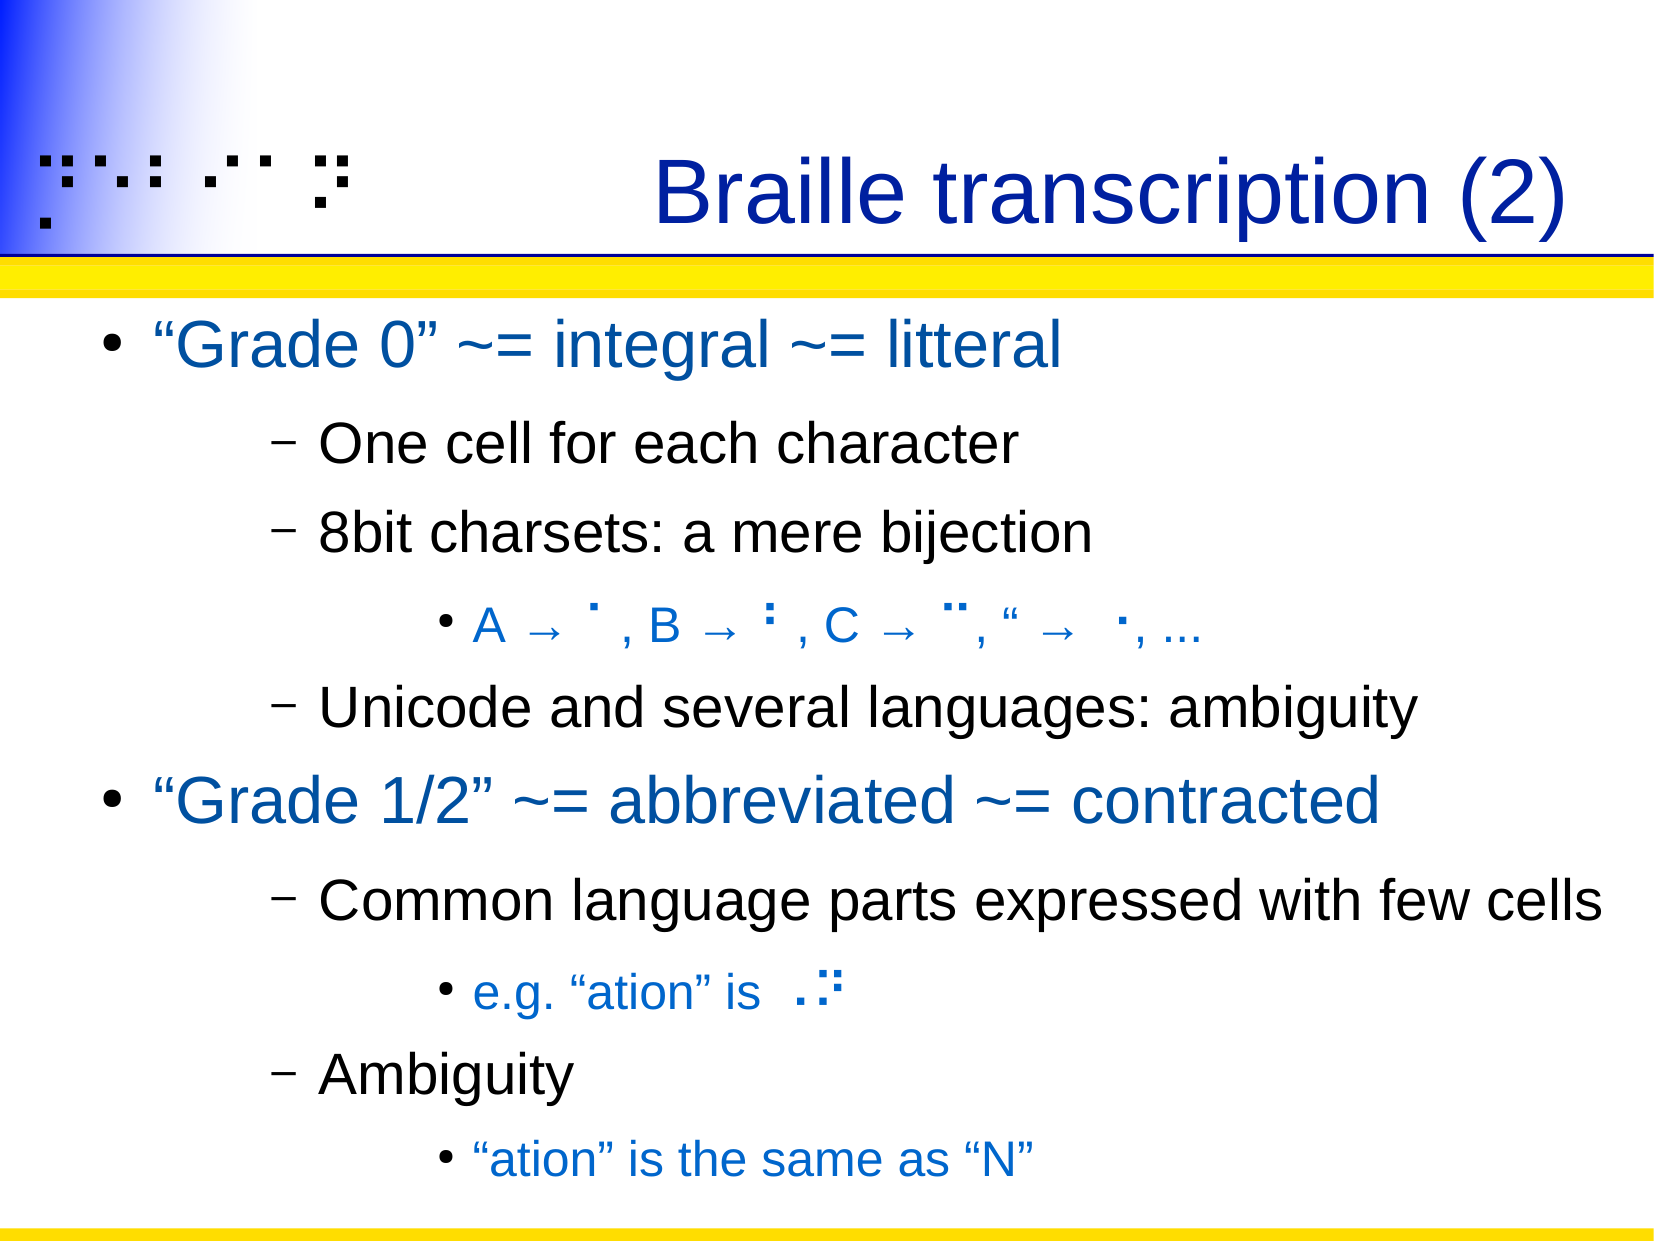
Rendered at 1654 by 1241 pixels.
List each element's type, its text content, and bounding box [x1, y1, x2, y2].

title Braille transcription (2) [372, 134, 1571, 250]
list “Grade 0” ~= integral ~= litteral One cell for each character 8bit charsets: a mere bijection A → ⠁, B → ⠃, C → ⠉, “ → ⠐, ... Unicode and several languages: ambiguity “Grade 1/2” ~= abbreviated ~= contracted Common language parts expressed with few cells e.g. “ation” is ⠠⠝ Ambiguity “ation” is the same as “N” [82, 307, 1636, 1162]
